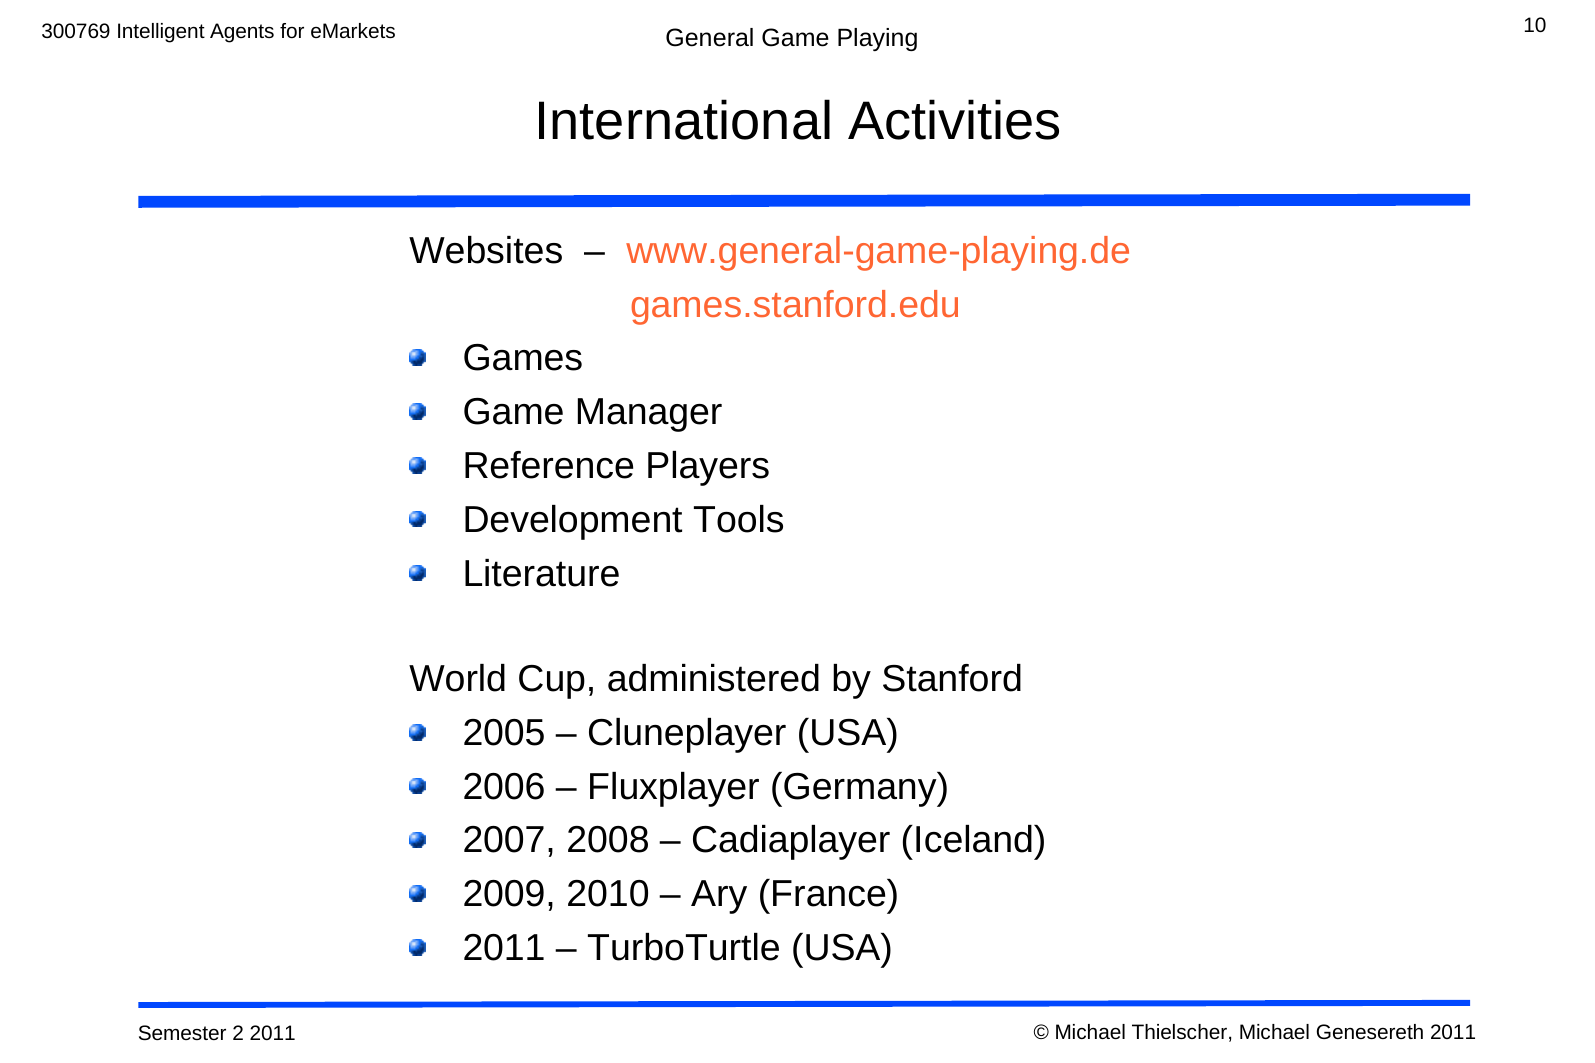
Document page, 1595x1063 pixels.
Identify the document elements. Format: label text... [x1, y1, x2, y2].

list Websites – www.general-game-playing.de games.stanford.edu Games Game Manager Reference Players Development Tools Literature World Cup, administered by Stanford 2005 – Cluneplayer (USA) 2006 – Fluxplayer (Germany) 2007, 2008 – Cadiaplayer (Iceland) 2009, 2010 – Ary (France) 2011 – TurboTurtle (USA) [391, 229, 1375, 1023]
title International Activities [114, 51, 1476, 190]
